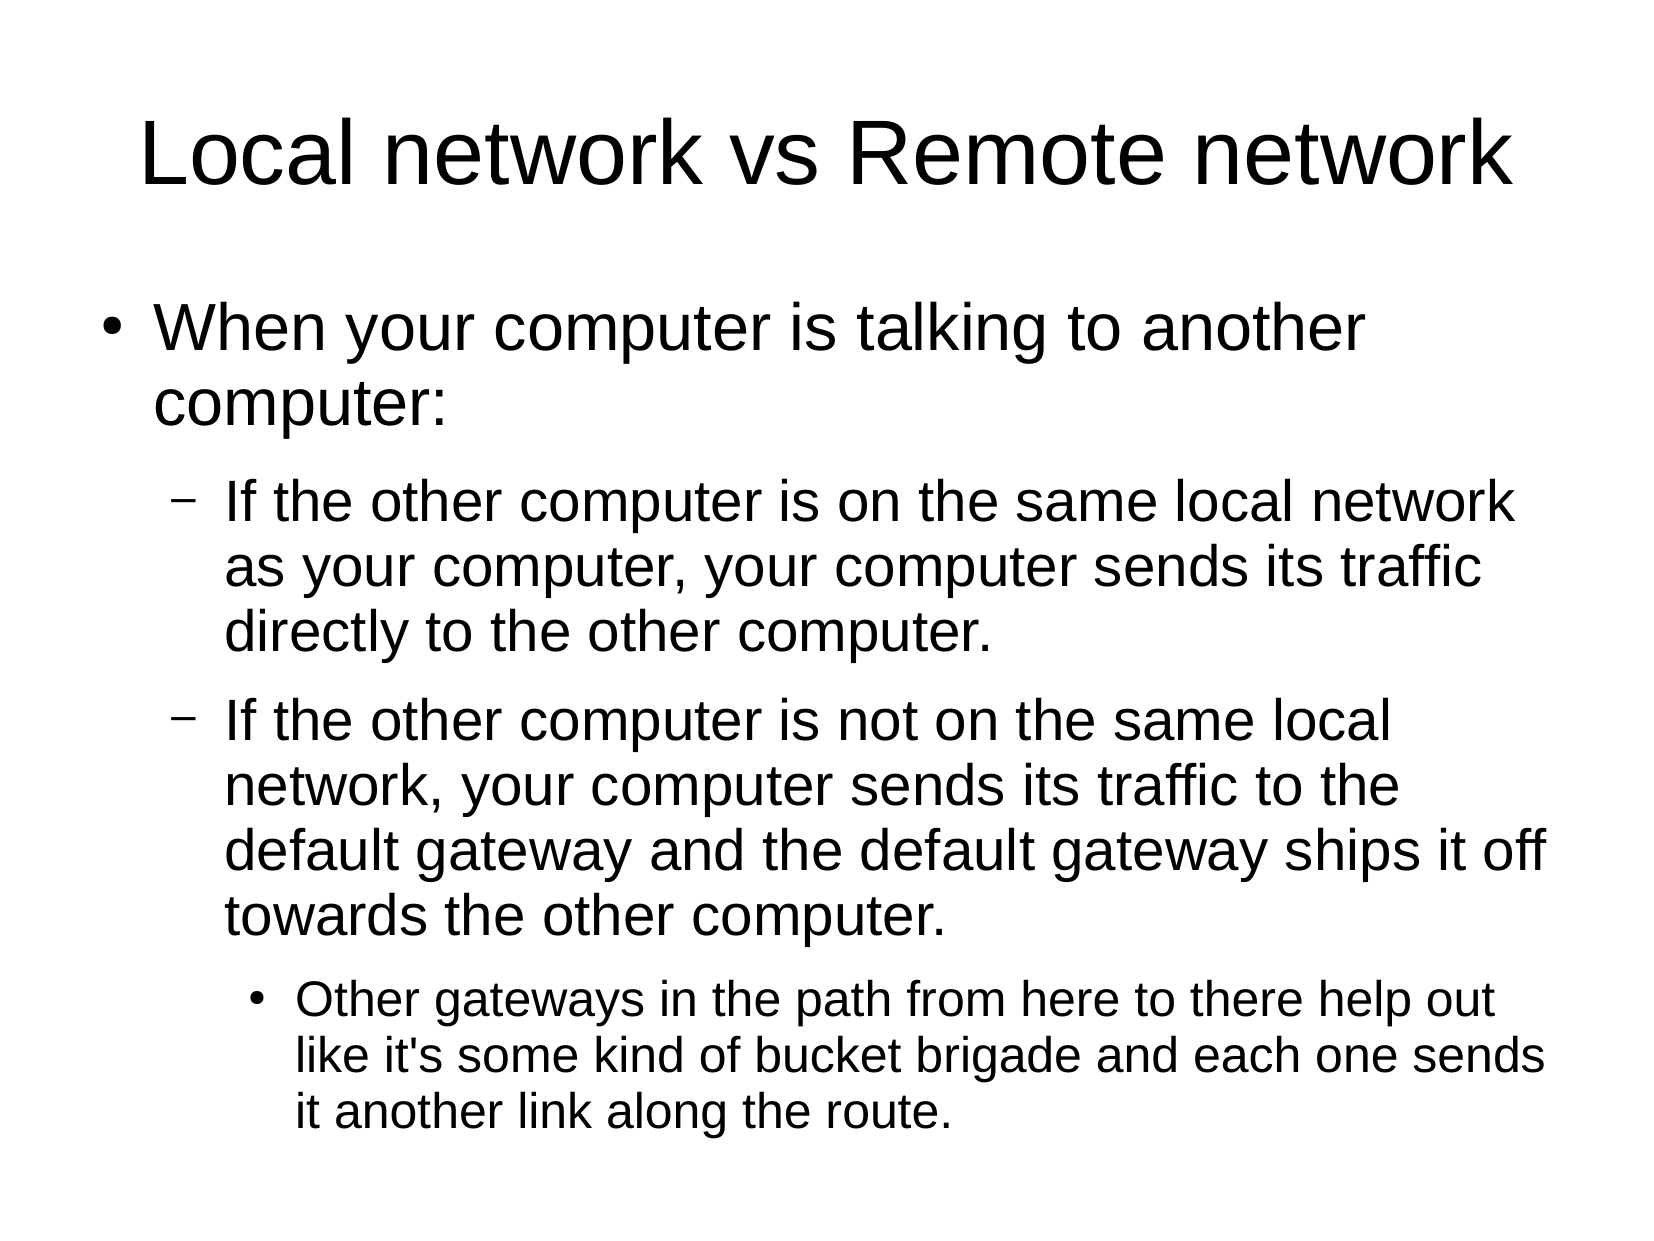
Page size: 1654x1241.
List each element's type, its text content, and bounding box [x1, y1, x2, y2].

title Local network vs Remote network [82, 49, 1571, 257]
list When your computer is talking to another computer: If the other computer is on the same local network as your computer, your computer sends its traffic directly to the other computer. If the other computer is not on the same local network, your computer sends its traffic to the default gateway and the default gateway ships it off towards the other computer. Other gateways in the path from here to there help out like it's some kind of bucket brigade and each one sends it another link along the route. [82, 290, 1571, 1220]
